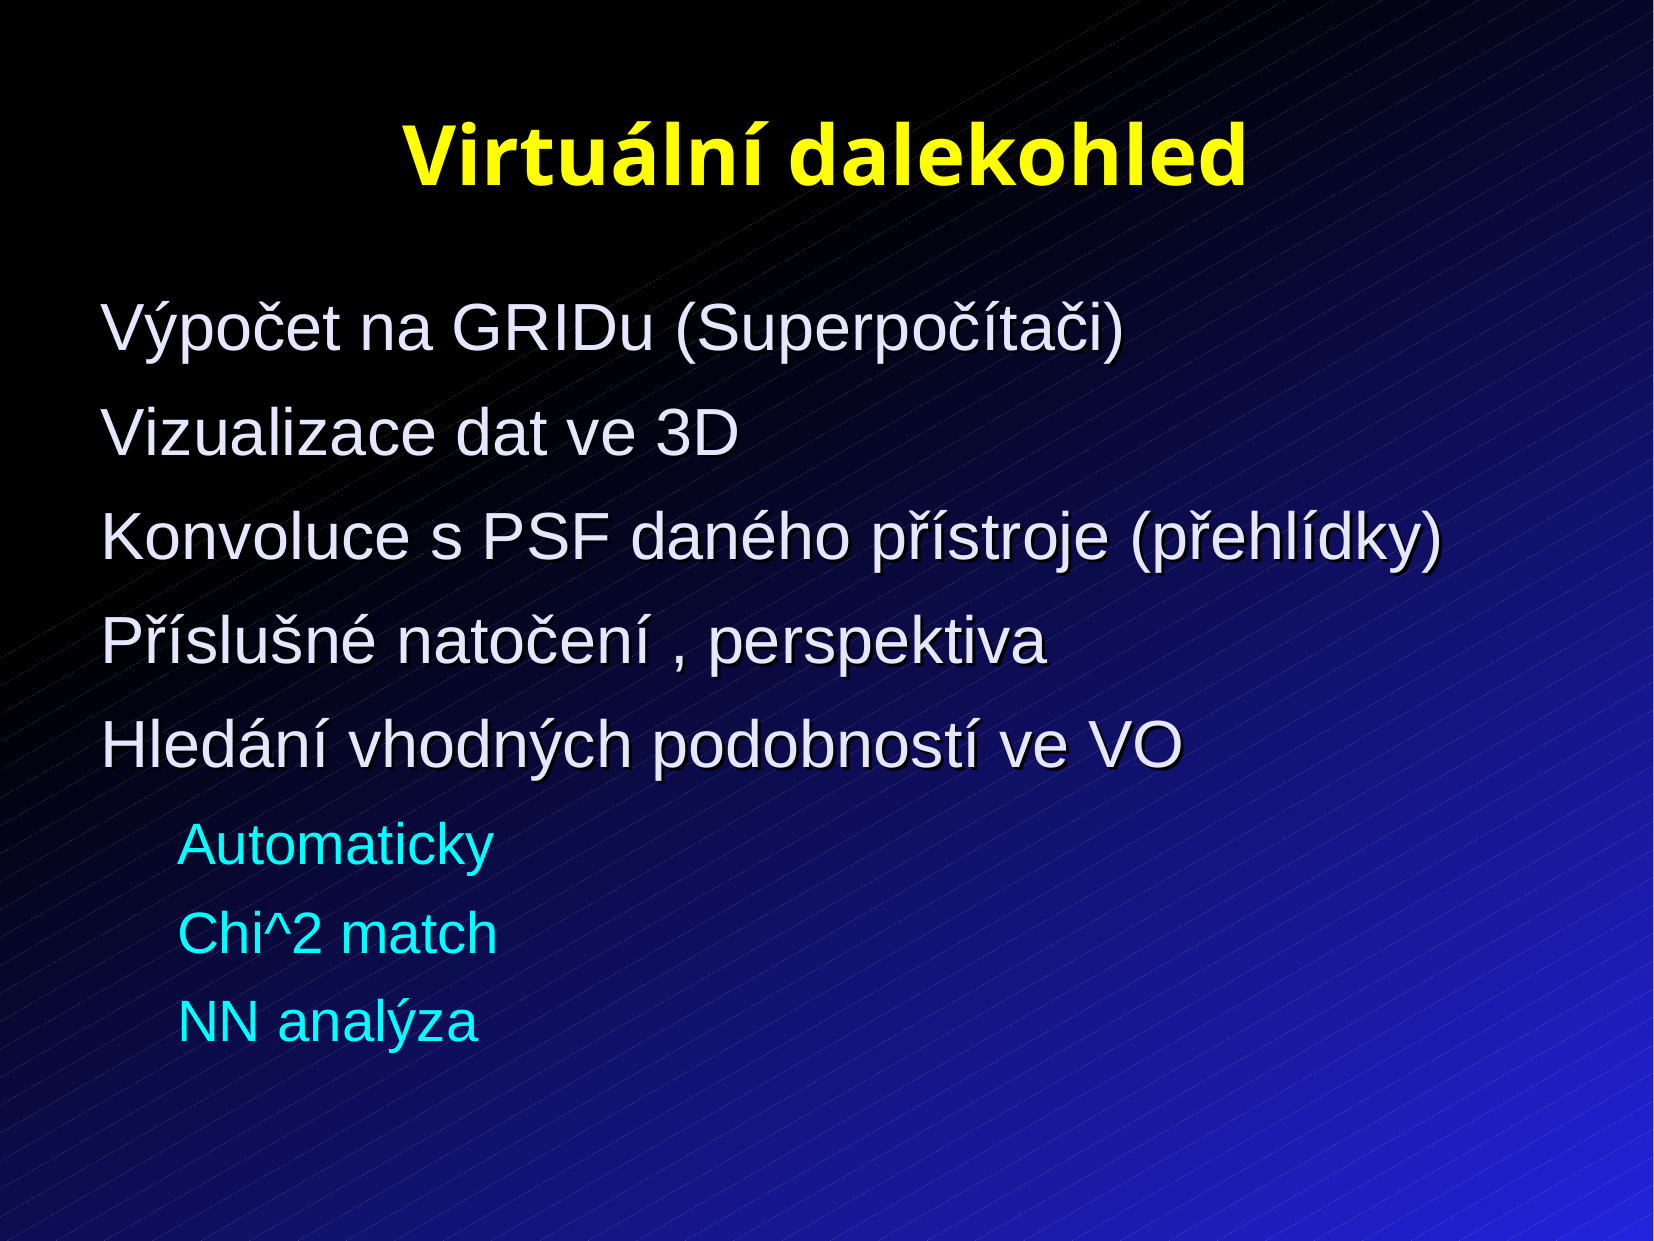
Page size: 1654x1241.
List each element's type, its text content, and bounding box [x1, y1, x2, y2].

title Virtuální dalekohled [82, 49, 1571, 257]
list Výpočet na GRIDu (Superpočítači) Vizualizace dat ve 3D Konvoluce s PSF daného přístroje (přehlídky) Příslušné natočení , perspektiva Hledání vhodných podobností ve VO Automaticky Chi^2 match NN analýza [82, 290, 1571, 1109]
